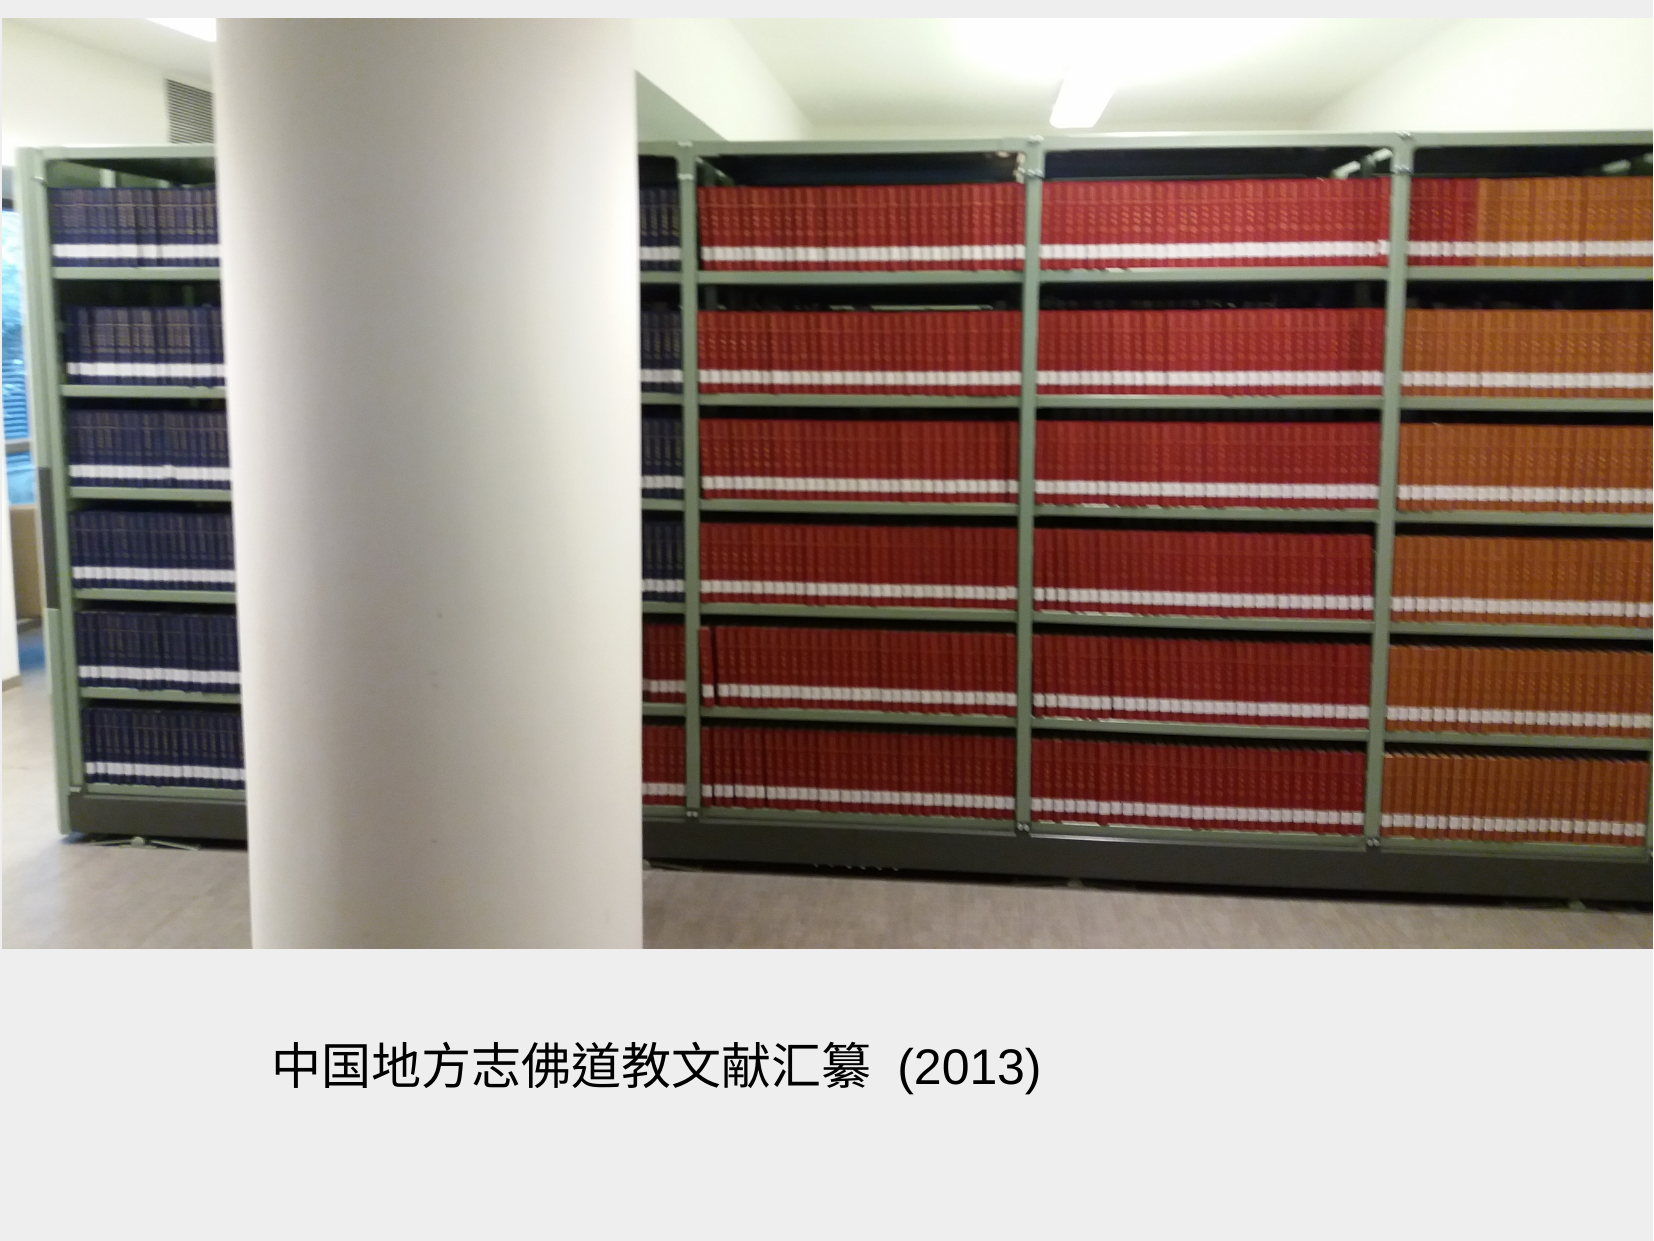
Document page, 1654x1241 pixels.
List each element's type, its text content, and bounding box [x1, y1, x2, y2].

picture [2, 18, 1653, 949]
text_box 中国地方志佛道教文献汇纂 (2013) [256, 1018, 1057, 1108]
